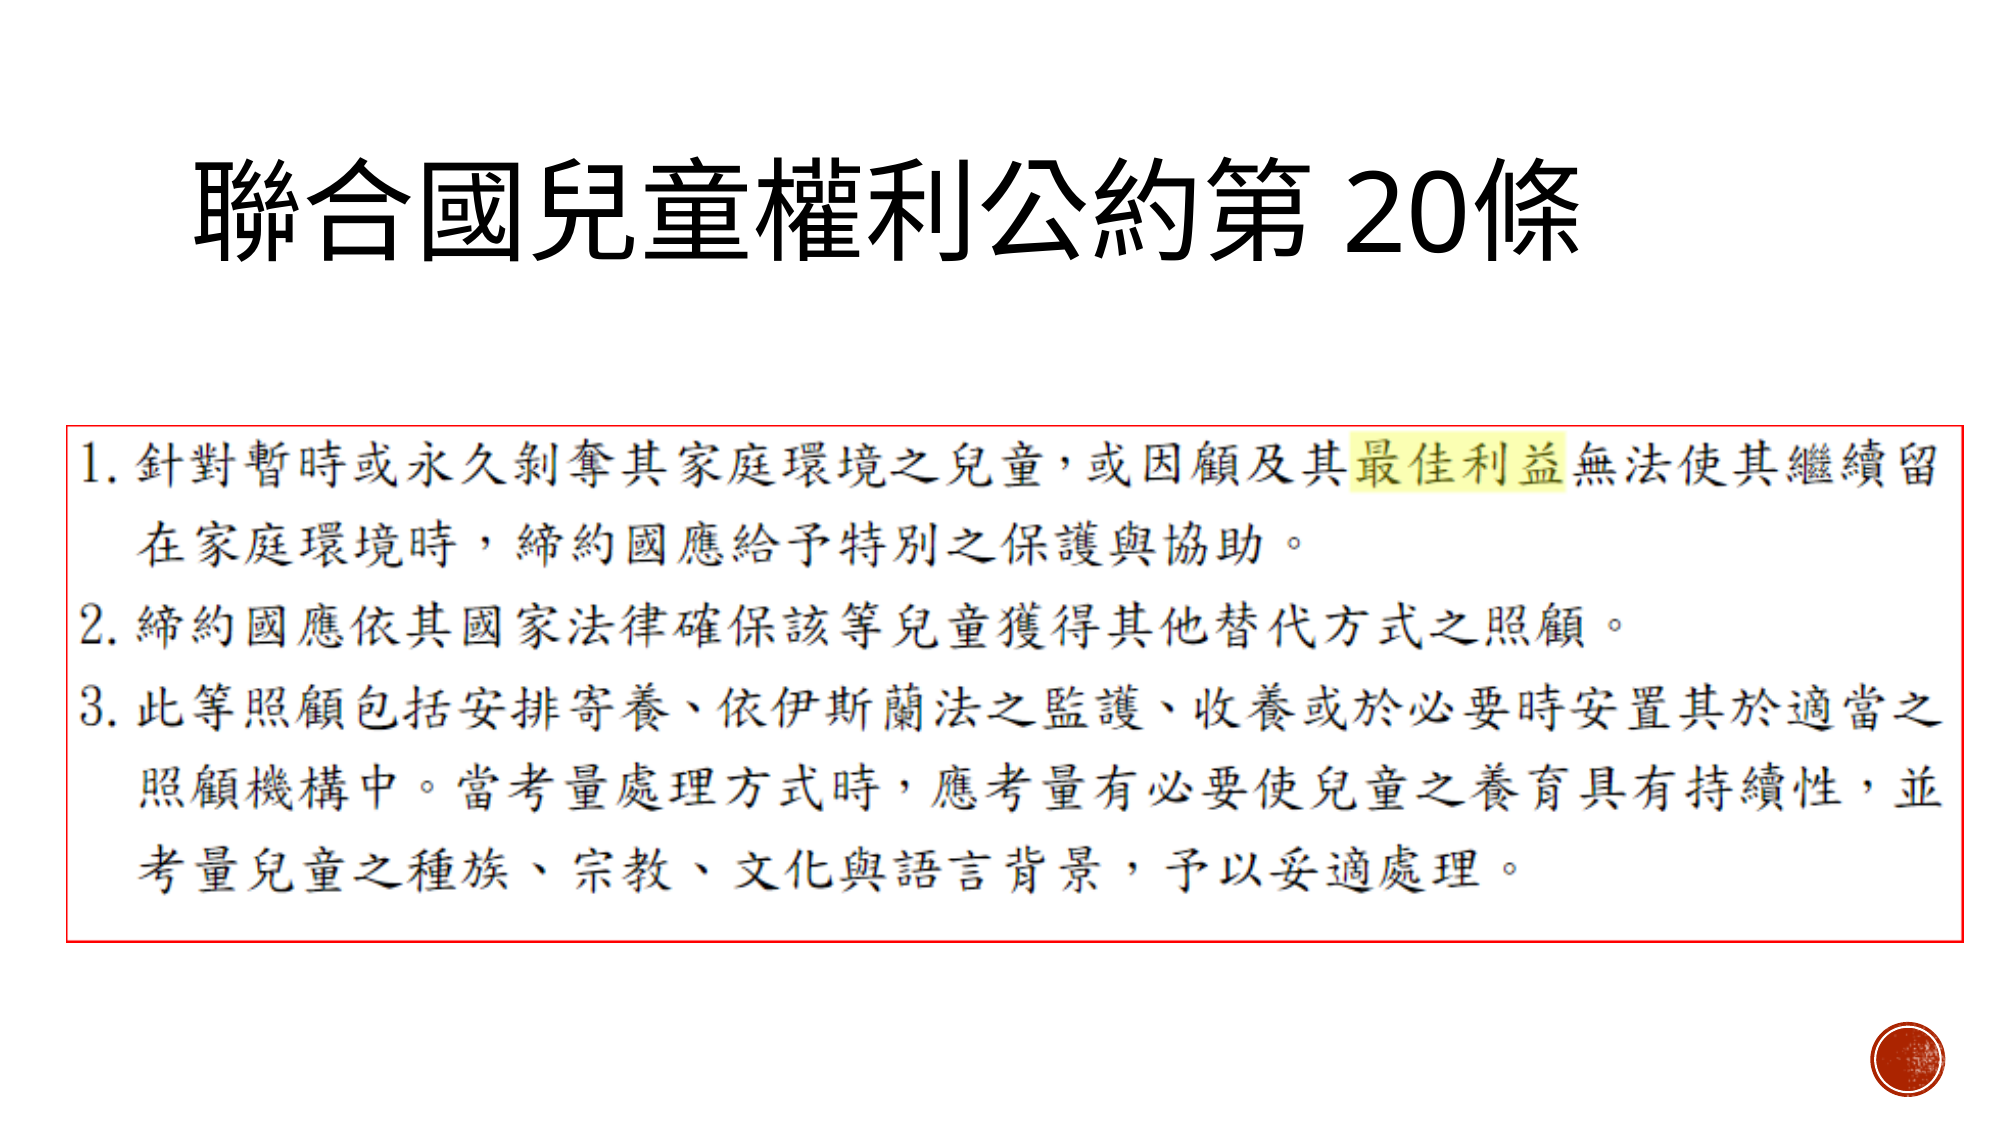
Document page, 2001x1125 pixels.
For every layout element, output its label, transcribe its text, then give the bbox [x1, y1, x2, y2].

title 聯合國兒童權利公約第20條 [175, 79, 1826, 344]
picture [66, 425, 1964, 943]
